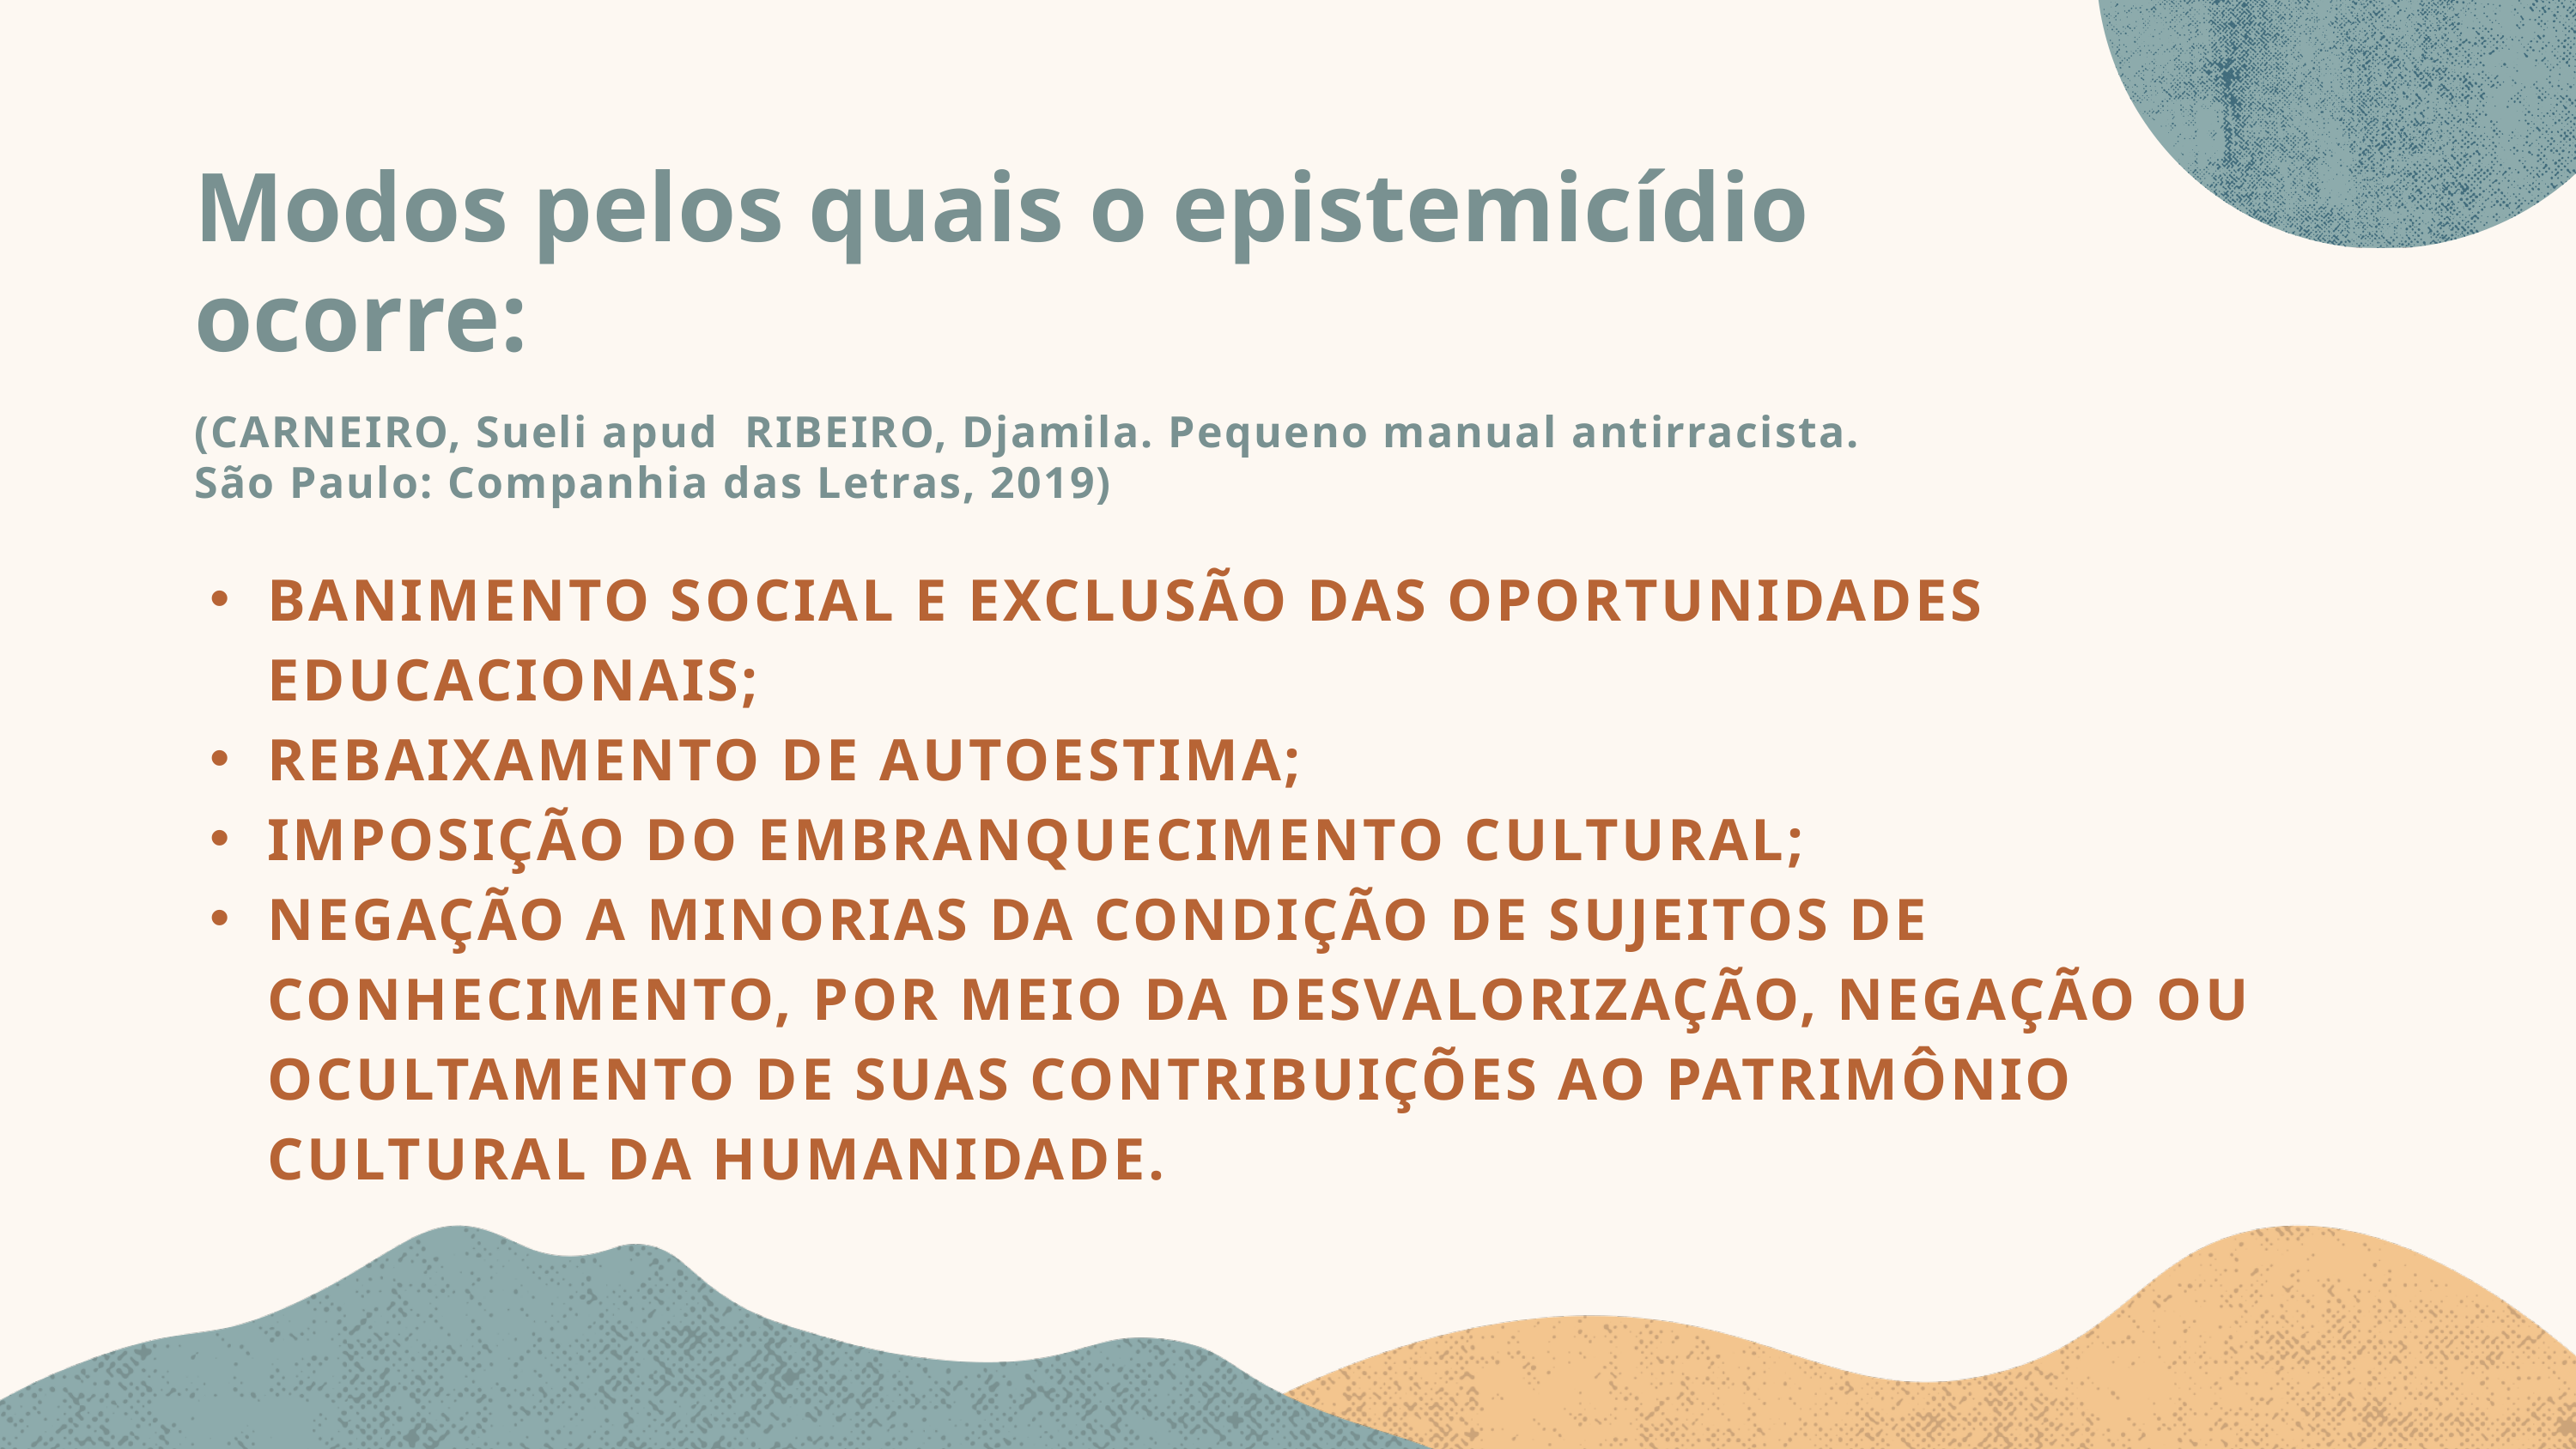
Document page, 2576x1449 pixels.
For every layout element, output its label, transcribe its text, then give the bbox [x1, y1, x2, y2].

text_box [2096, 0, 2576, 248]
text_box [0, 1215, 2576, 1449]
text_box (CARNEIRO, Sueli apud RIBEIRO, Djamila. Pequeno manual antirracista. São Paulo: Companhia das Letras, 2019) [194, 405, 1918, 507]
text_box Modos pelos quais o epistemicídio ocorre: [194, 149, 2061, 371]
text_box BANIMENTO SOCIAL E EXCLUSÃO DAS OPORTUNIDADES EDUCACIONAIS; REBAIXAMENTO DE AUTOESTIMA; IMPOSIÇÃO DO EMBRANQUECIMENTO CULTURAL; NEGAÇÃO A MINORIAS DA CONDIÇÃO DE SUJEITOS DE CONHECIMENTO, POR MEIO DA DESVALORIZAÇÃO, NEGAÇÃO OU OCULTAMENTO DE SUAS CONTRIBUIÇÕES AO PATRIMÔNIO CULTURAL DA HUMANIDADE. [152, 552, 2308, 1191]
